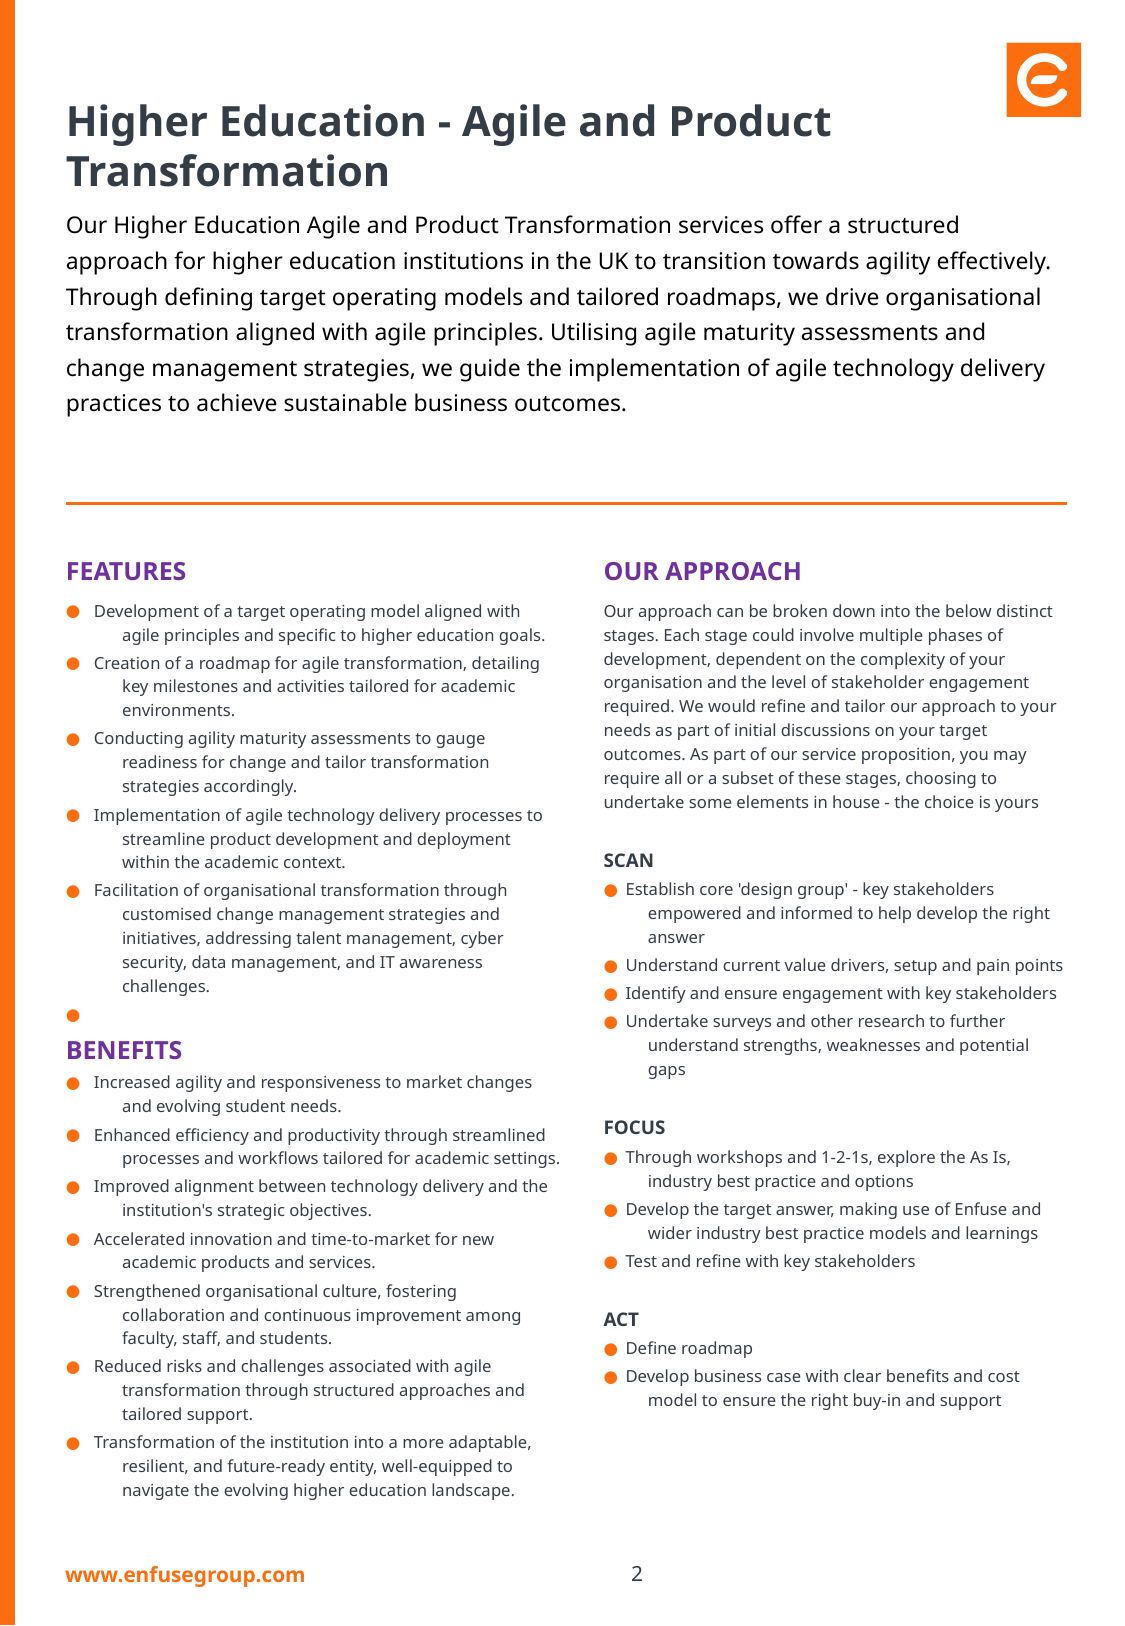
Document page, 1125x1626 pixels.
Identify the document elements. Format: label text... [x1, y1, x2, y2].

text_box Our Higher Education Agile and Product Transformation services offer a structured approach for higher education institutions in the UK to transition towards agility effectively. Through defining target operating models and tailored roadmaps, we drive organisational transformation aligned with agile principles. Utilising agile maturity assessments and change management strategies, we guide the implementation of agile technology delivery practices to achieve sustainable business outcomes. [65, 194, 1068, 297]
text_box Higher Education - Agile and Product Transformation [65, 86, 939, 189]
text_box FEATURES [65, 542, 530, 594]
text_box Development of a target operating model aligned with agile principles and specific to higher education goals. Creation of a roadmap for agile transformation, detailing key milestones and activities tailored for academic environments. Conducting agility maturity assessments to gauge readiness for change and tailor transformation strategies accordingly. Implementation of agile technology delivery processes to streamline product development and deployment within the academic context. Facilitation of organisational transformation through customised change management strategies and initiatives, addressing talent management, cyber security, data management, and IT awareness challenges. BENEFITS Increased agility and responsiveness to market changes and evolving student needs. Enhanced efficiency and productivity through streamlined processes and workflows tailored for academic settings. Improved alignment between technology delivery and the institution's strategic objectives. Accelerated innovation and time-to-market for new academic products and services. Strengthened organisational culture, fostering collaboration and continuous improvement among faculty, staff, and students. Reduced risks and challenges associated with agile transformation through structured approaches and tailored support. Transformation of the institution into a more adaptable, resilient, and future-ready entity, well-equipped to navigate the evolving higher education landscape. [65, 588, 563, 1485]
text_box Our approach can be broken down into the below distinct stages. Each stage could involve multiple phases of development, dependent on the complexity of your organisation and the level of stakeholder engagement required. We would refine and tailor our approach to your needs as part of initial discussions on your target outcomes. As part of our service proposition, you may require all or a subset of these stages, choosing to undertake some elements in house - the choice is yours SCAN Establish core 'design group' - key stakeholders empowered and informed to help develop the right answer Understand current value drivers, setup and pain points Identify and ensure engagement with key stakeholders Undertake surveys and other research to further understand strengths, weaknesses and potential gaps FOCUS Through workshops and 1-2-1s, explore the As Is, industry best practice and options Develop the target answer, making use of Enfuse and wider industry best practice models and learnings Test and refine with key stakeholders ACT Define roadmap Develop business case with clear benefits and cost model to ensure the right buy-in and support [603, 594, 1068, 1485]
text_box OUR APPROACH [603, 542, 1068, 594]
